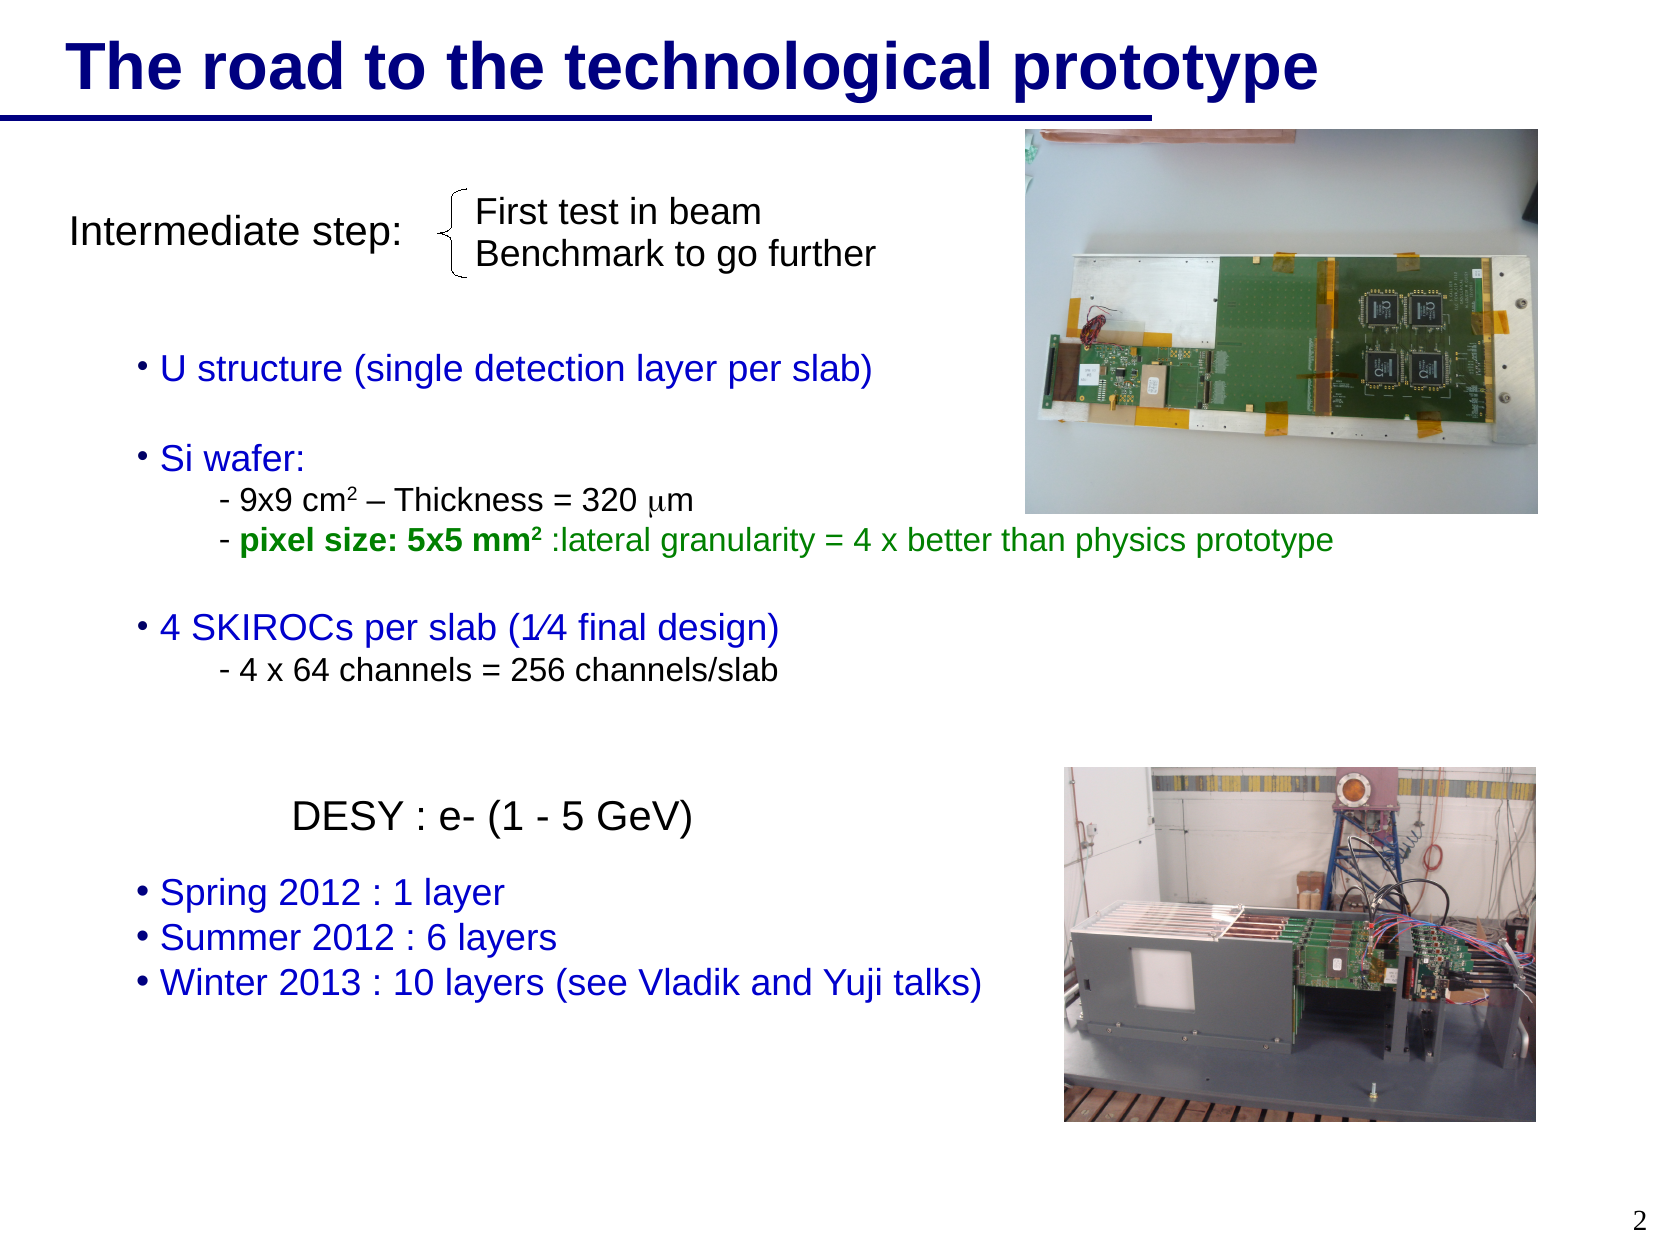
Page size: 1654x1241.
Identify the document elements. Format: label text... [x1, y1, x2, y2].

text_box DESY : e- (1 - 5 GeV) [82, 785, 903, 848]
text_box Intermediate step: U structure (single detection layer per slab) Si wafer: 9x9 cm2 – Thickness = 320 m pixel size: 5x5 mm2 :lateral granularity = 4 x better than physics prototype 4 SKIROCs per slab (1⁄4 final design) 4 x 64 channels = 256 channels/slab Spring 2012 : 1 layer Summer 2012 : 6 layers Winter 2013 : 10 layers (see Vladik and Yuji talks) [37, 145, 1531, 1213]
picture [1025, 129, 1538, 514]
title The road to the technological prototype [41, 0, 1530, 145]
text_box First test in beam Benchmark to go further [449, 183, 892, 283]
picture [1064, 767, 1536, 1123]
